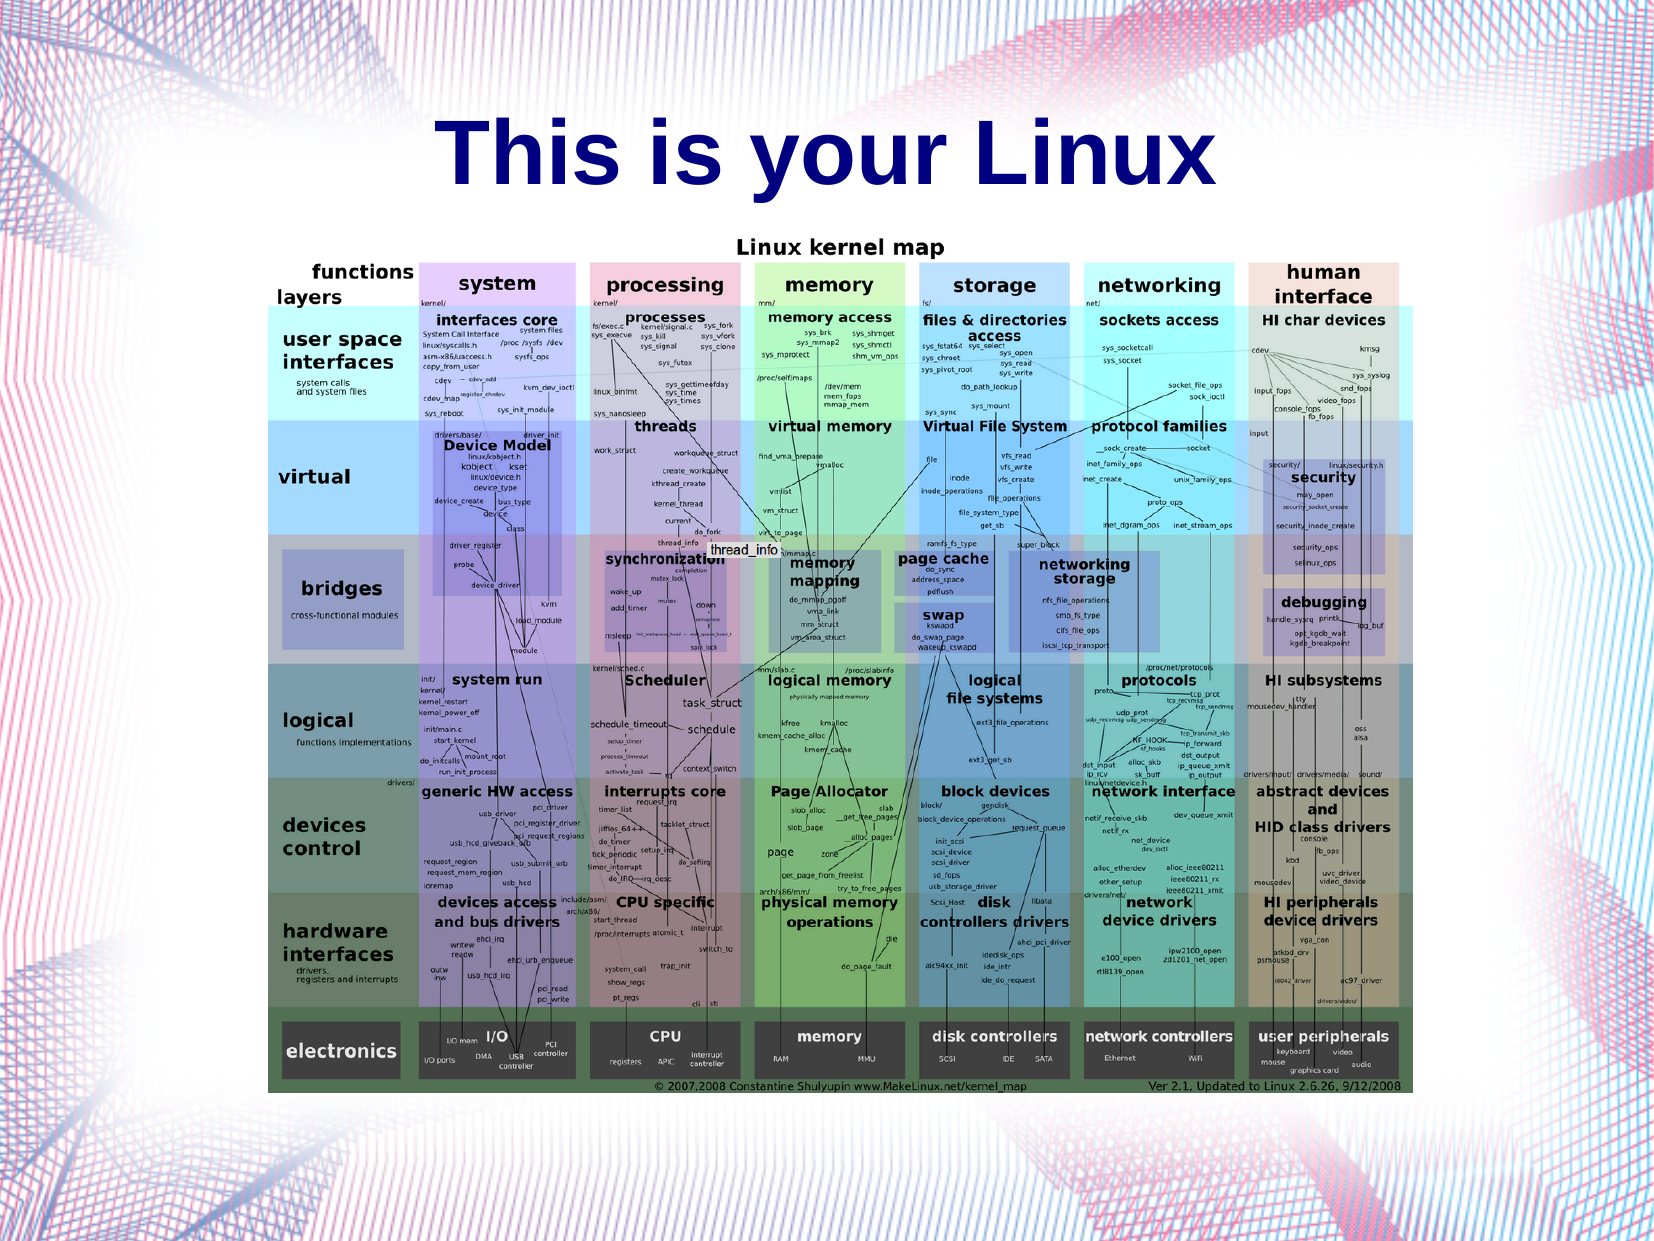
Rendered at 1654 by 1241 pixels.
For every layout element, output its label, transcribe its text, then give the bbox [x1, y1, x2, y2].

title This is your Linux [82, 56, 1571, 250]
picture [0, 0, 1654, 1241]
